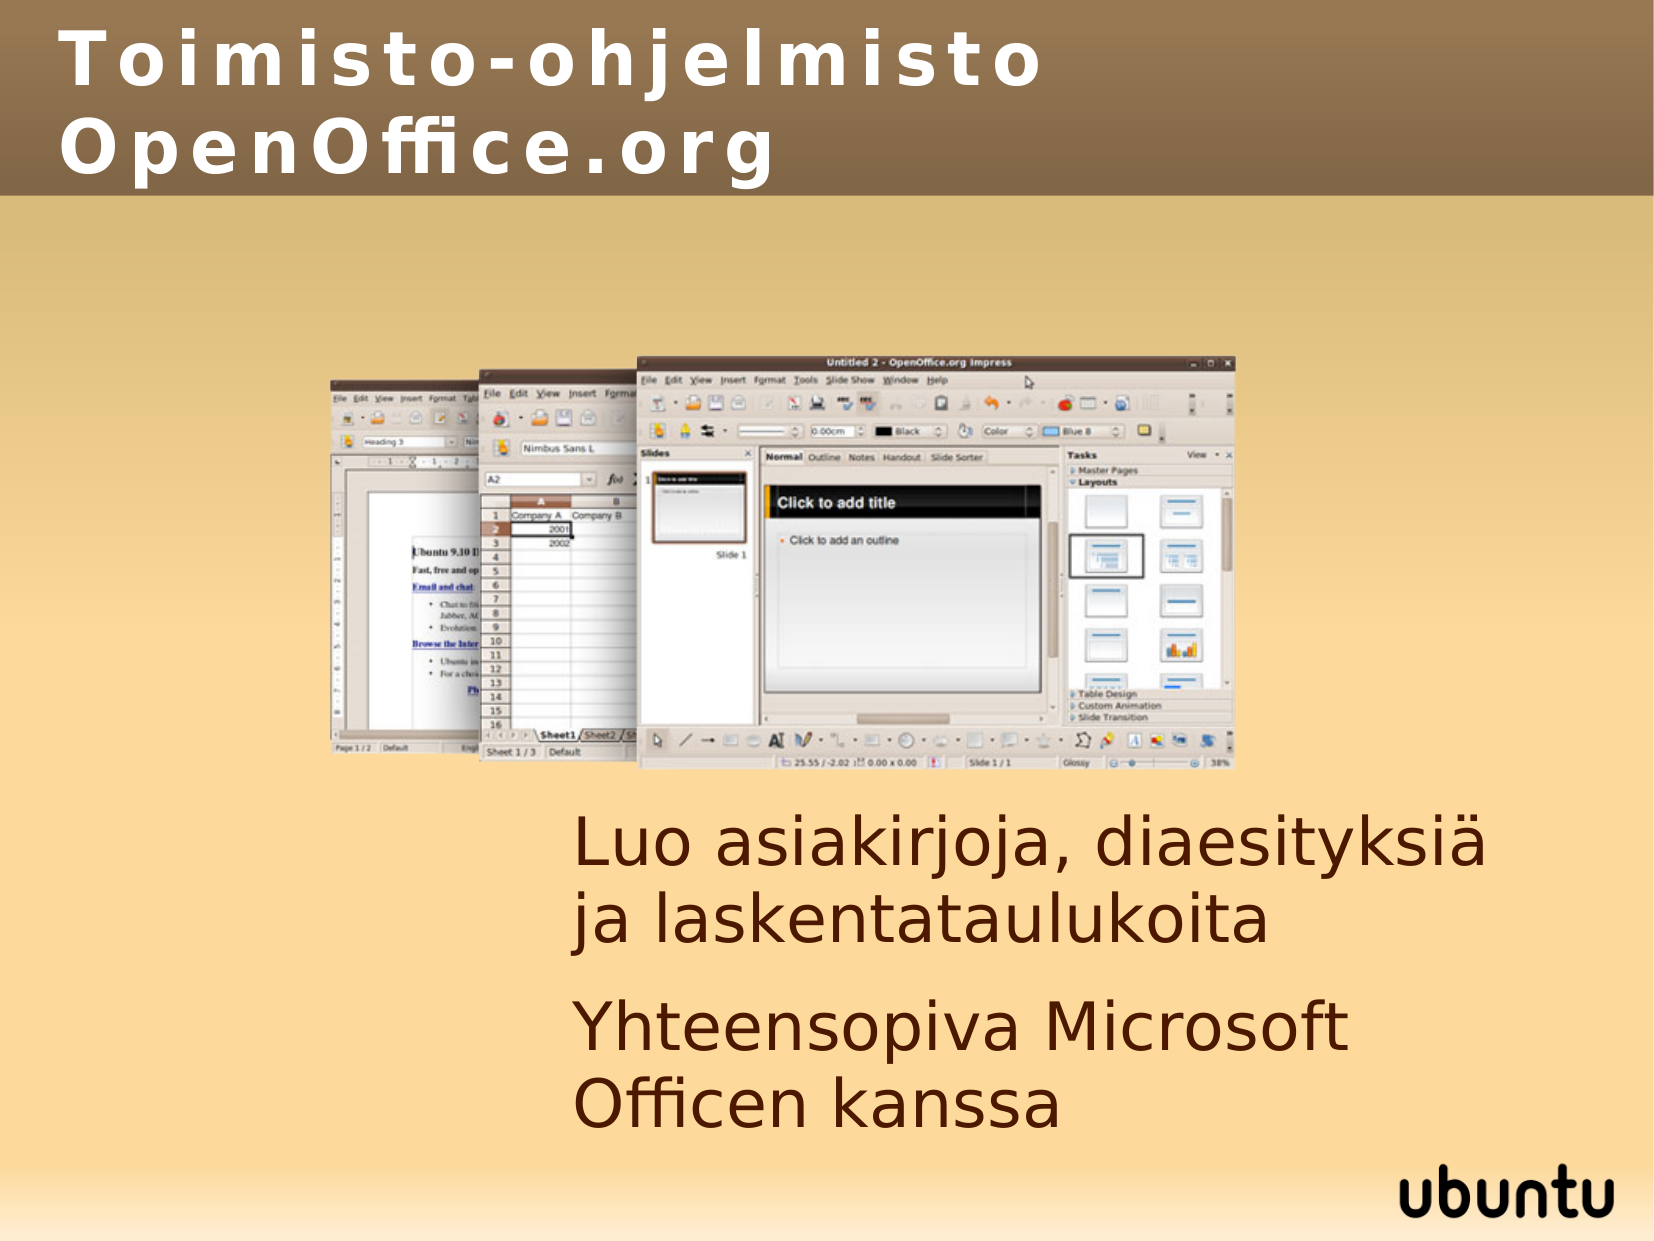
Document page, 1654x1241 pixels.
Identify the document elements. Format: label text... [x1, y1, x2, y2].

title Toimisto-ohjelmisto OpenOffice.org [59, 16, 1595, 191]
list Luo asiakirjoja, diaesityksiä ja laskentataulukoita Yhteensopiva Microsoft Officen kanssa [501, 803, 1571, 1144]
list [82, 290, 1571, 1109]
picture [0, 0, 1654, 1241]
